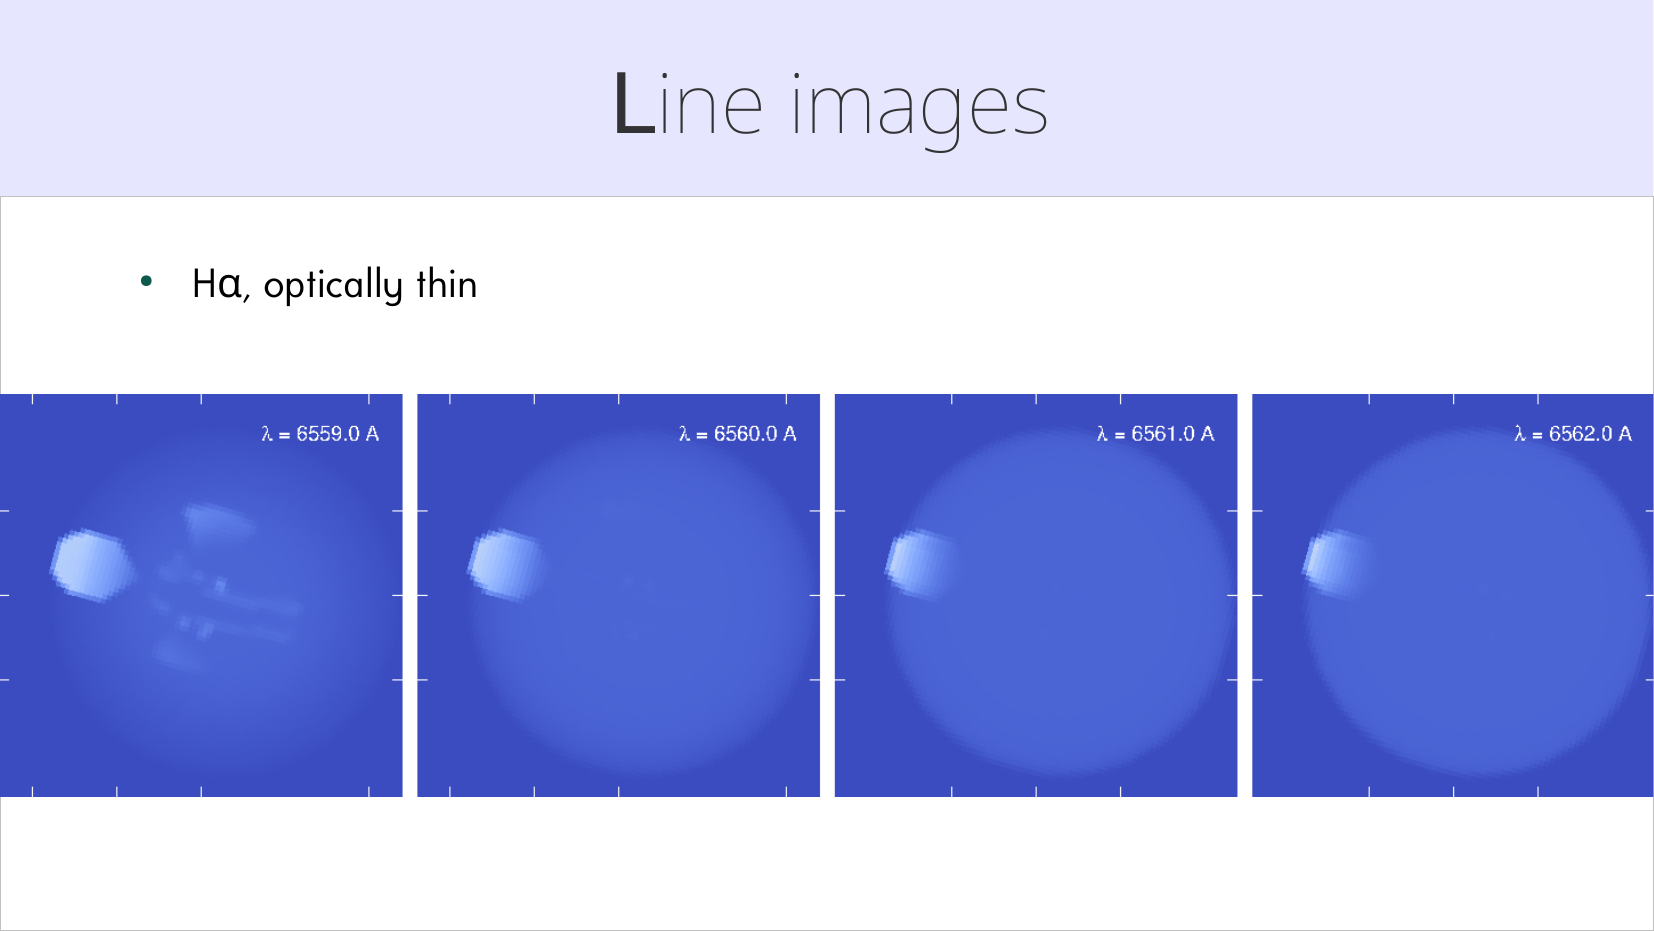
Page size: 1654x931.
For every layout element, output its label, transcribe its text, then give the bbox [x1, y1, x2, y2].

title Line images [124, 23, 1537, 179]
list Hα, optically thin [121, 258, 1534, 394]
picture [0, 394, 1654, 797]
